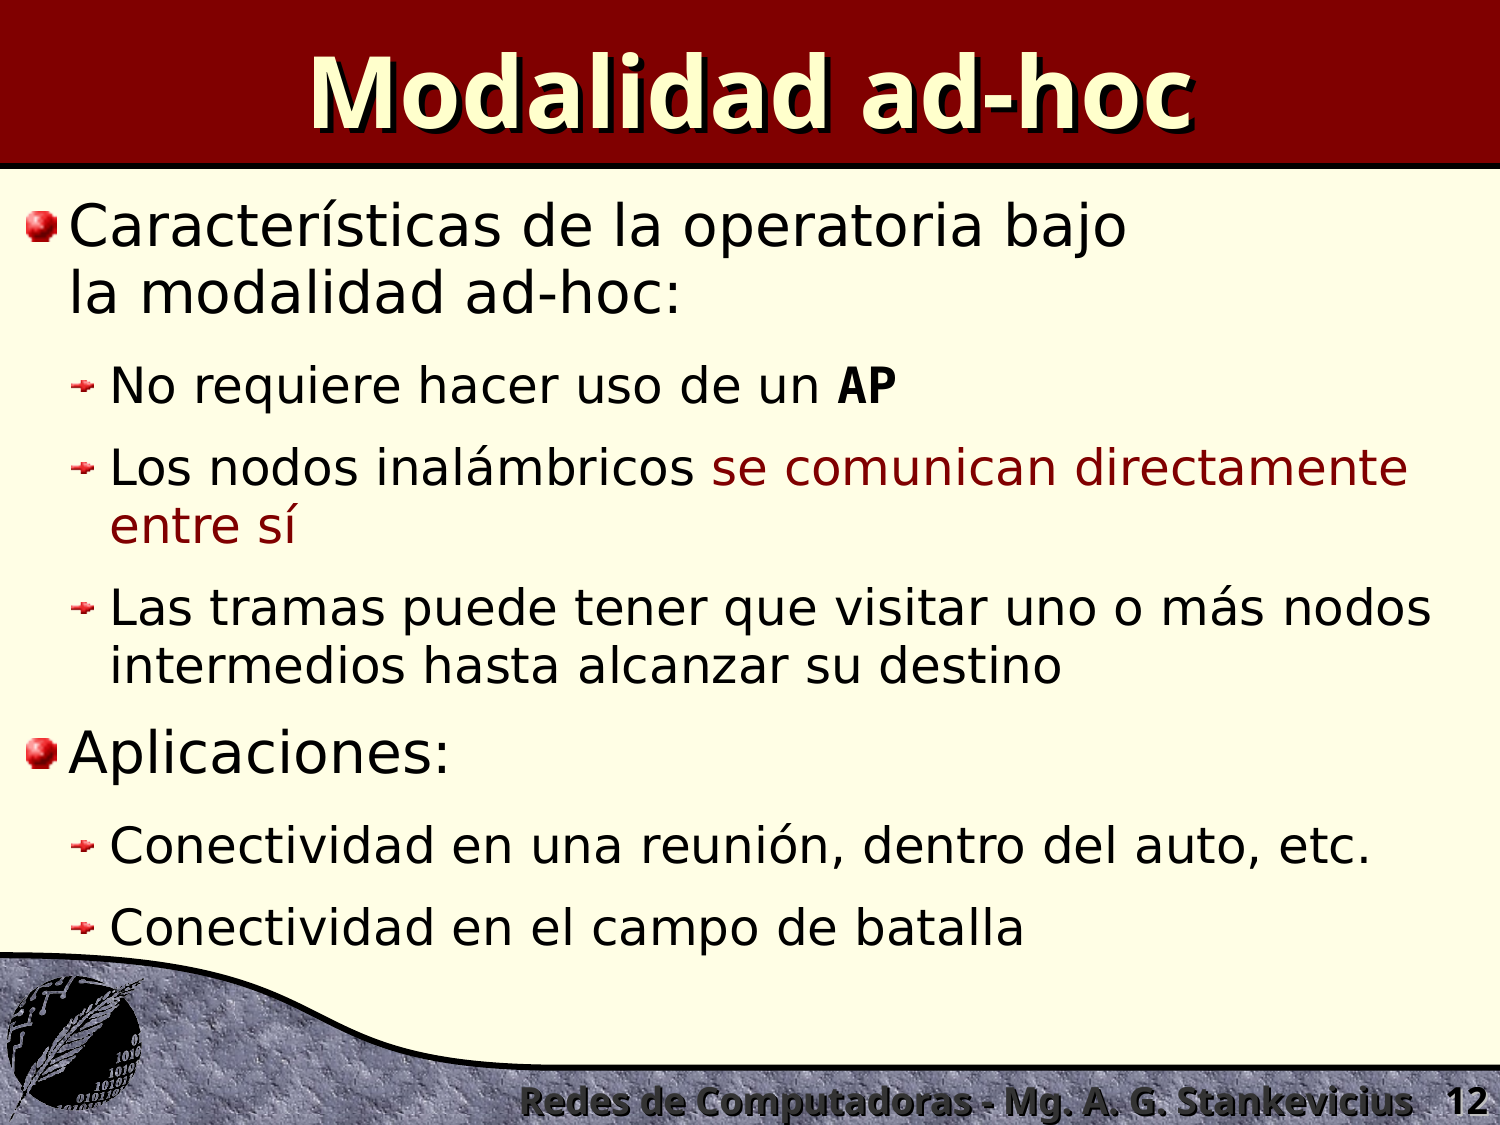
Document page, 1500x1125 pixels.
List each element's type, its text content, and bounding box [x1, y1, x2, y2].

title Modalidad ad-hoc [15, 5, 1485, 160]
picture [1047, 1100, 1054, 1110]
picture [0, 959, 1500, 1125]
list Características de la operatoria bajo la modalidad ad-hoc: No requiere hacer uso de un AP Los nodos inalámbricos se comunican directamente entre sí Las tramas puede tener que visitar uno o más nodos intermedios hasta alcanzar su destino Aplicaciones: Conectividad en una reunión, dentro del auto, etc. Conectividad en el campo de batalla [11, 192, 1486, 960]
picture [790, 1100, 795, 1110]
